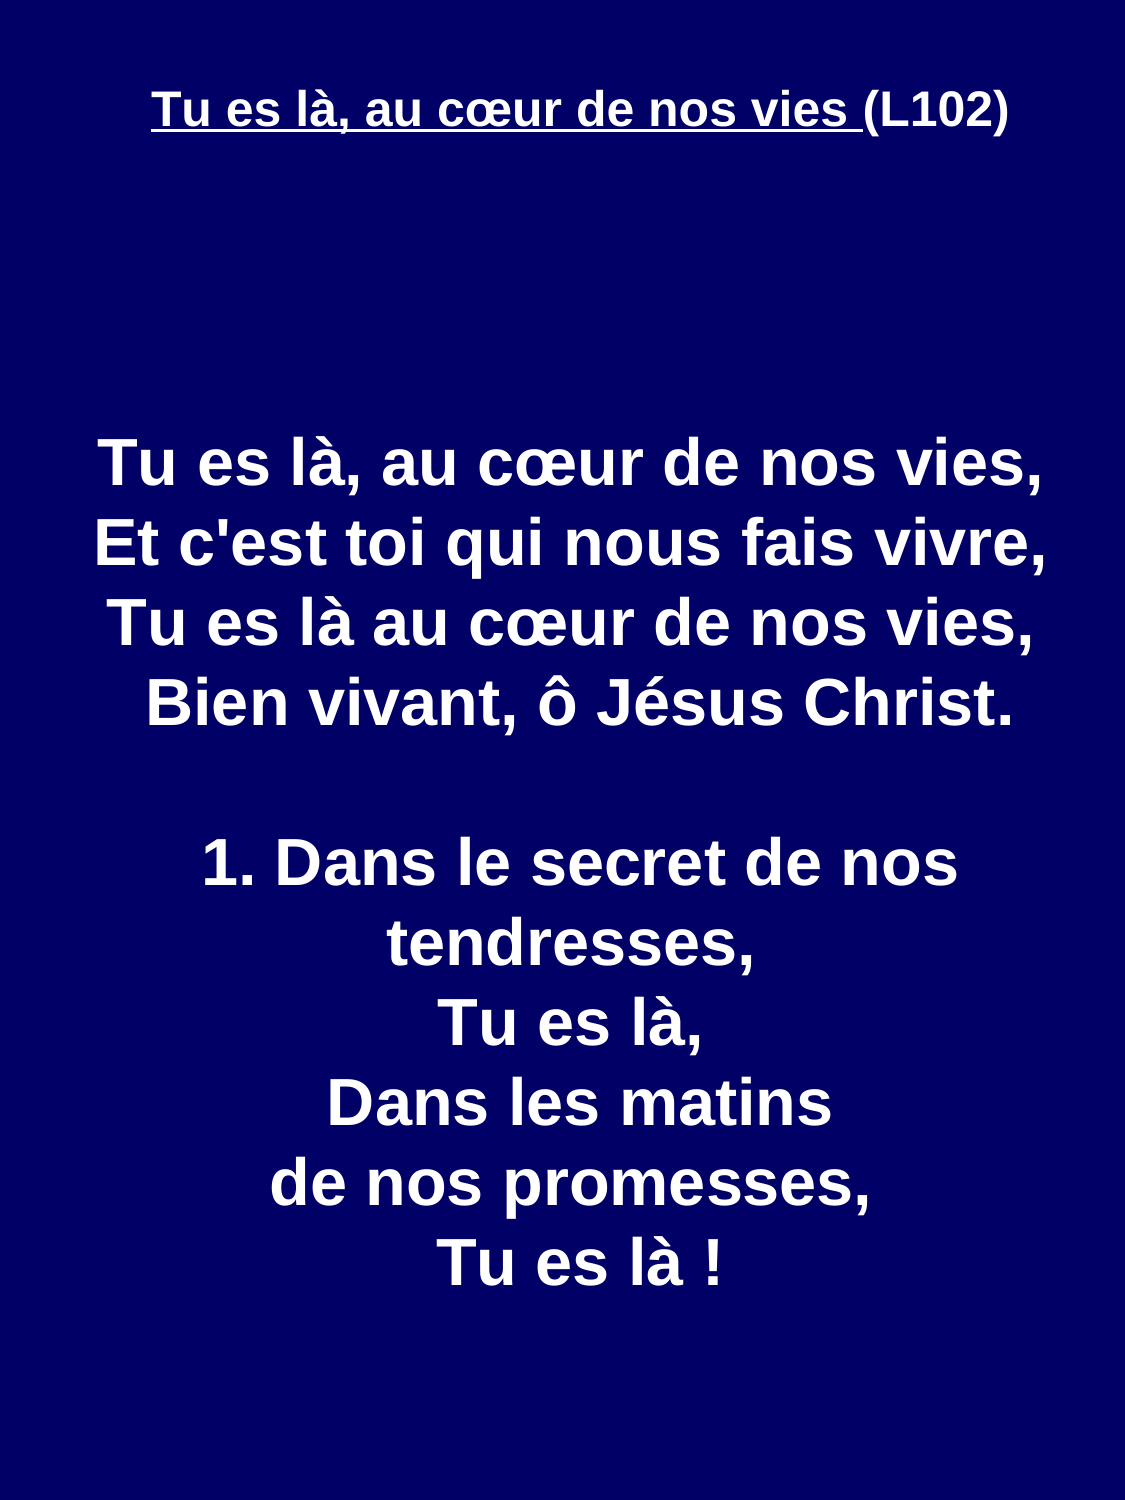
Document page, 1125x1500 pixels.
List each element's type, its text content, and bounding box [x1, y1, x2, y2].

text_box Tu es là, au cœur de nos vies (L102) Tu es là, au cœur de nos vies, Et c'est toi qui nous fais vivre, Tu es là au cœur de nos vies, Bien vivant, ô Jésus Christ. 1. Dans le secret de nos tendresses, Tu es là, Dans les matins de nos promesses, Tu es là ! [74, 68, 1087, 1323]
